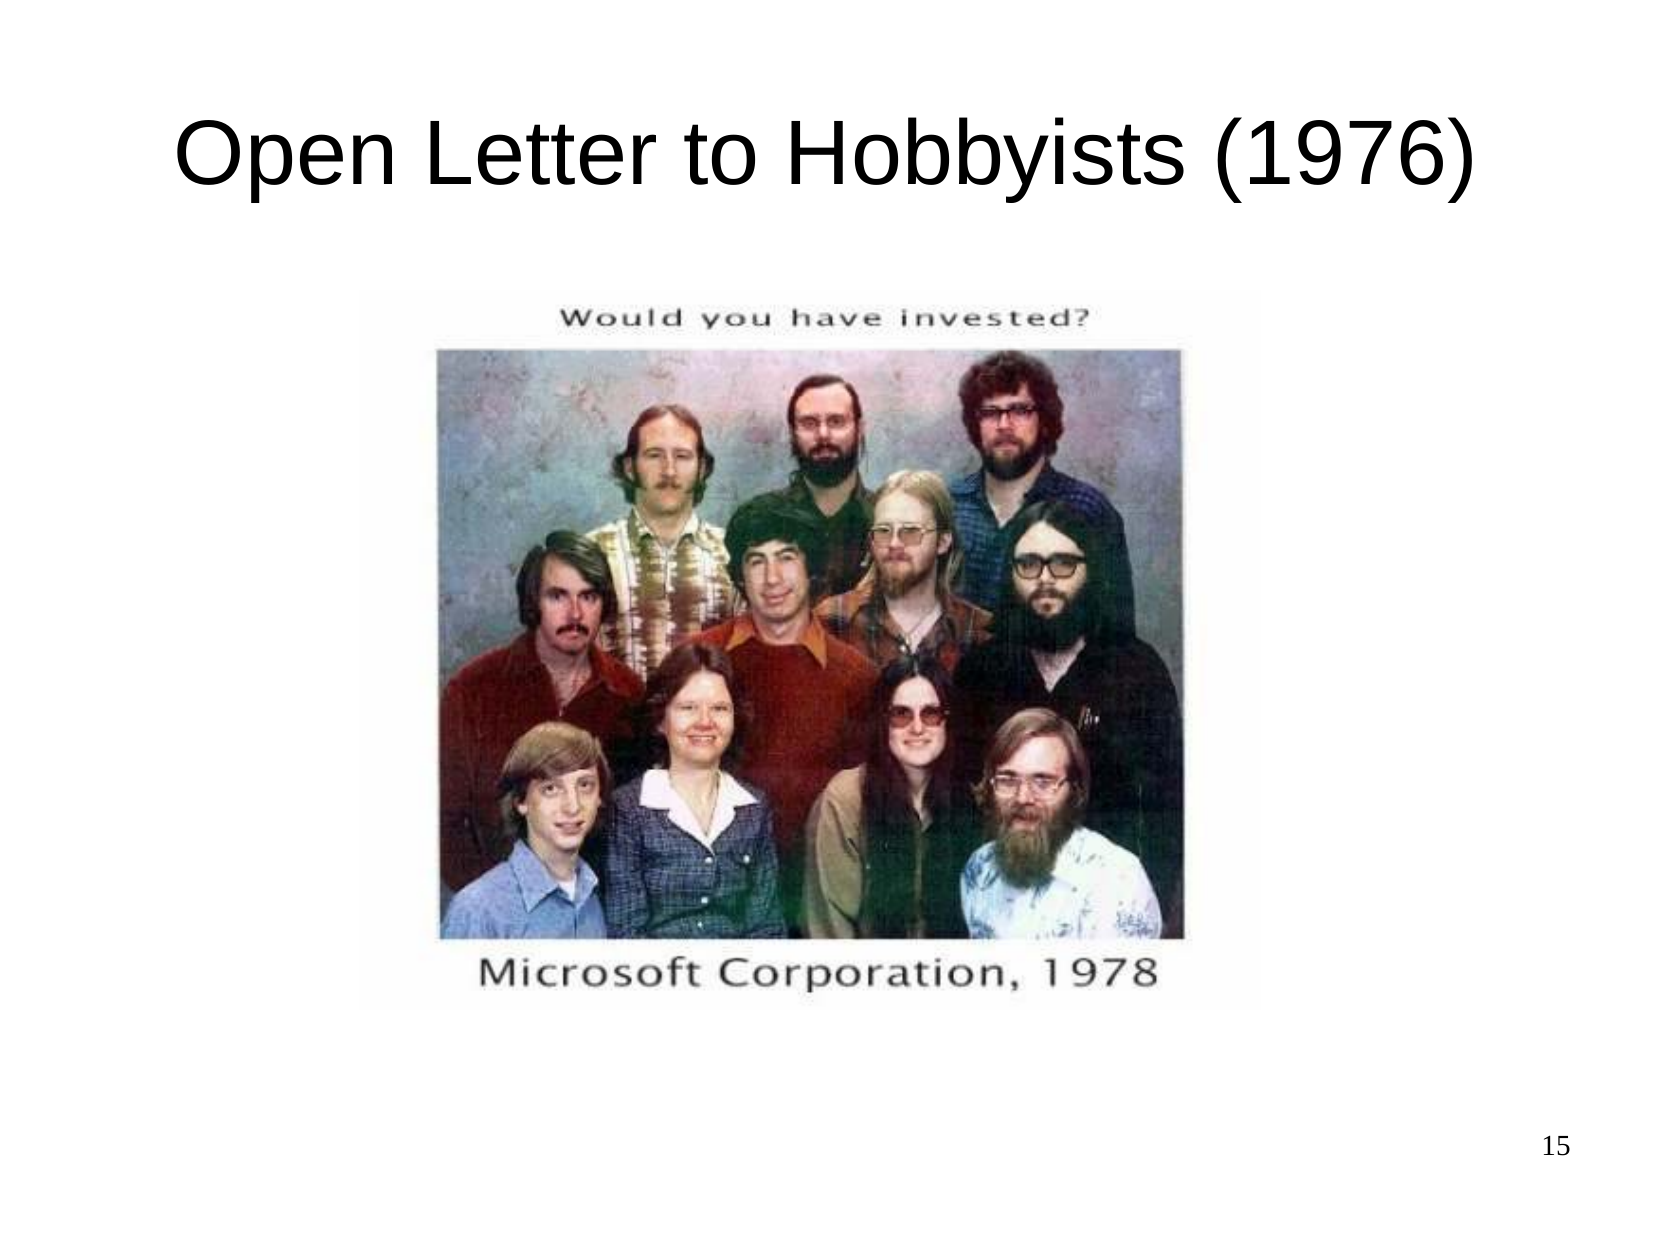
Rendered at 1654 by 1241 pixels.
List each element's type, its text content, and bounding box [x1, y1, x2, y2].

title Open Letter to Hobbyists (1976) [82, 49, 1571, 257]
picture [359, 290, 1261, 1010]
